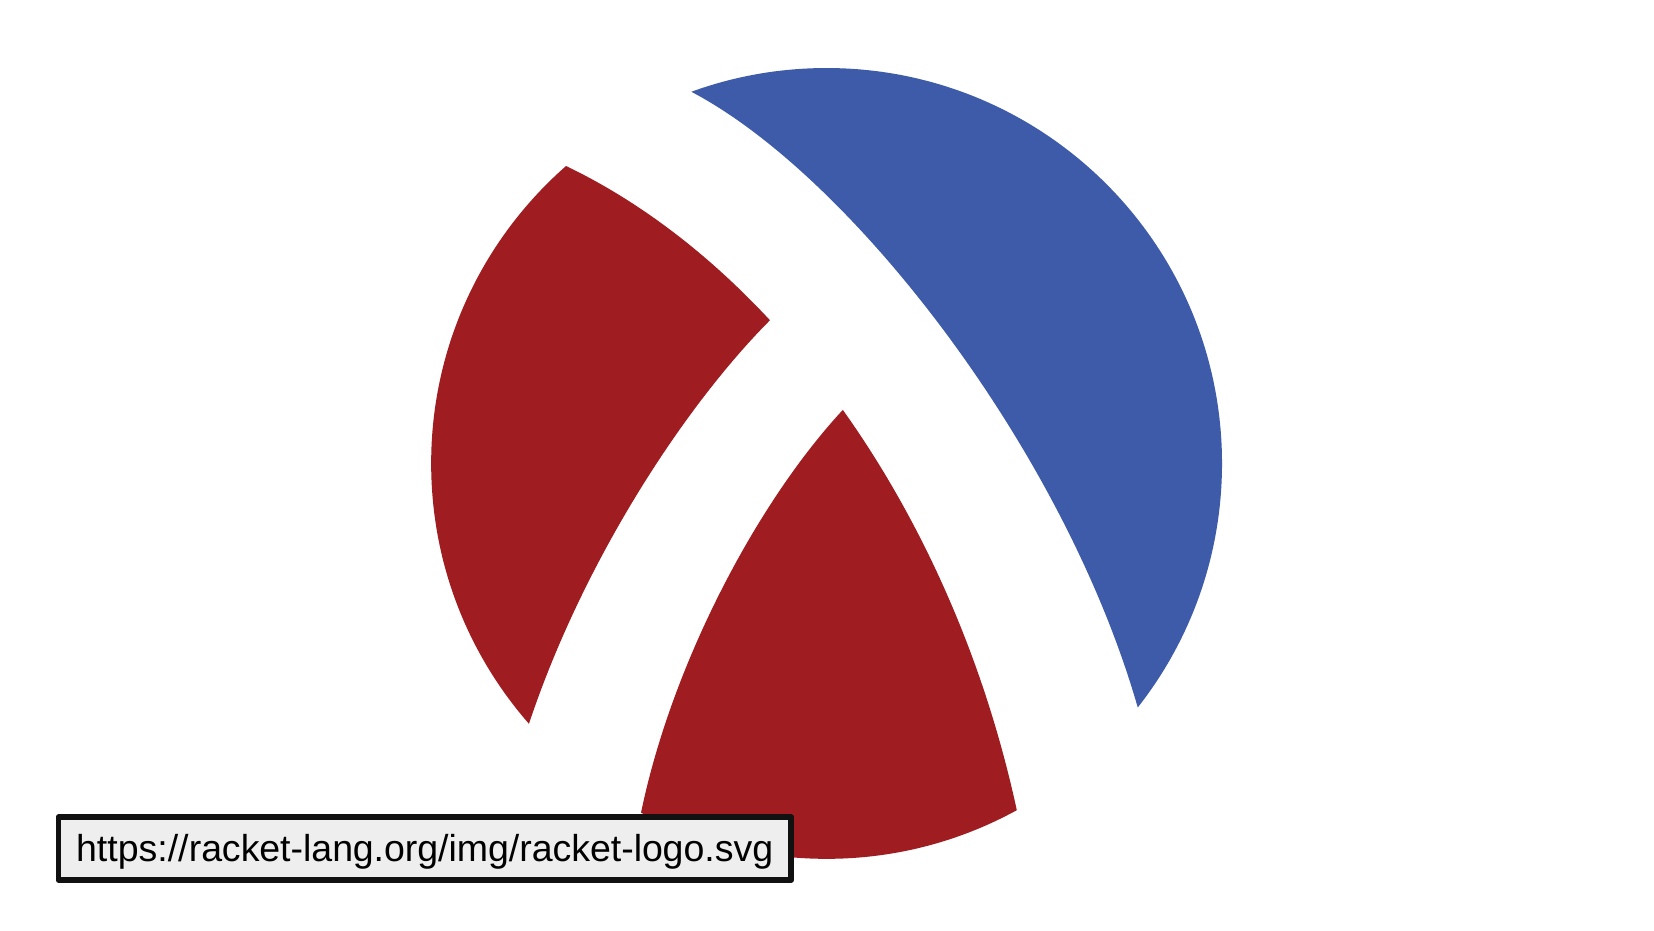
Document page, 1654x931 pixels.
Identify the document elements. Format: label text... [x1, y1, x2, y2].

text_box https://racket-lang.org/img/racket-logo.svg [58, 817, 792, 880]
picture [425, 62, 1227, 864]
